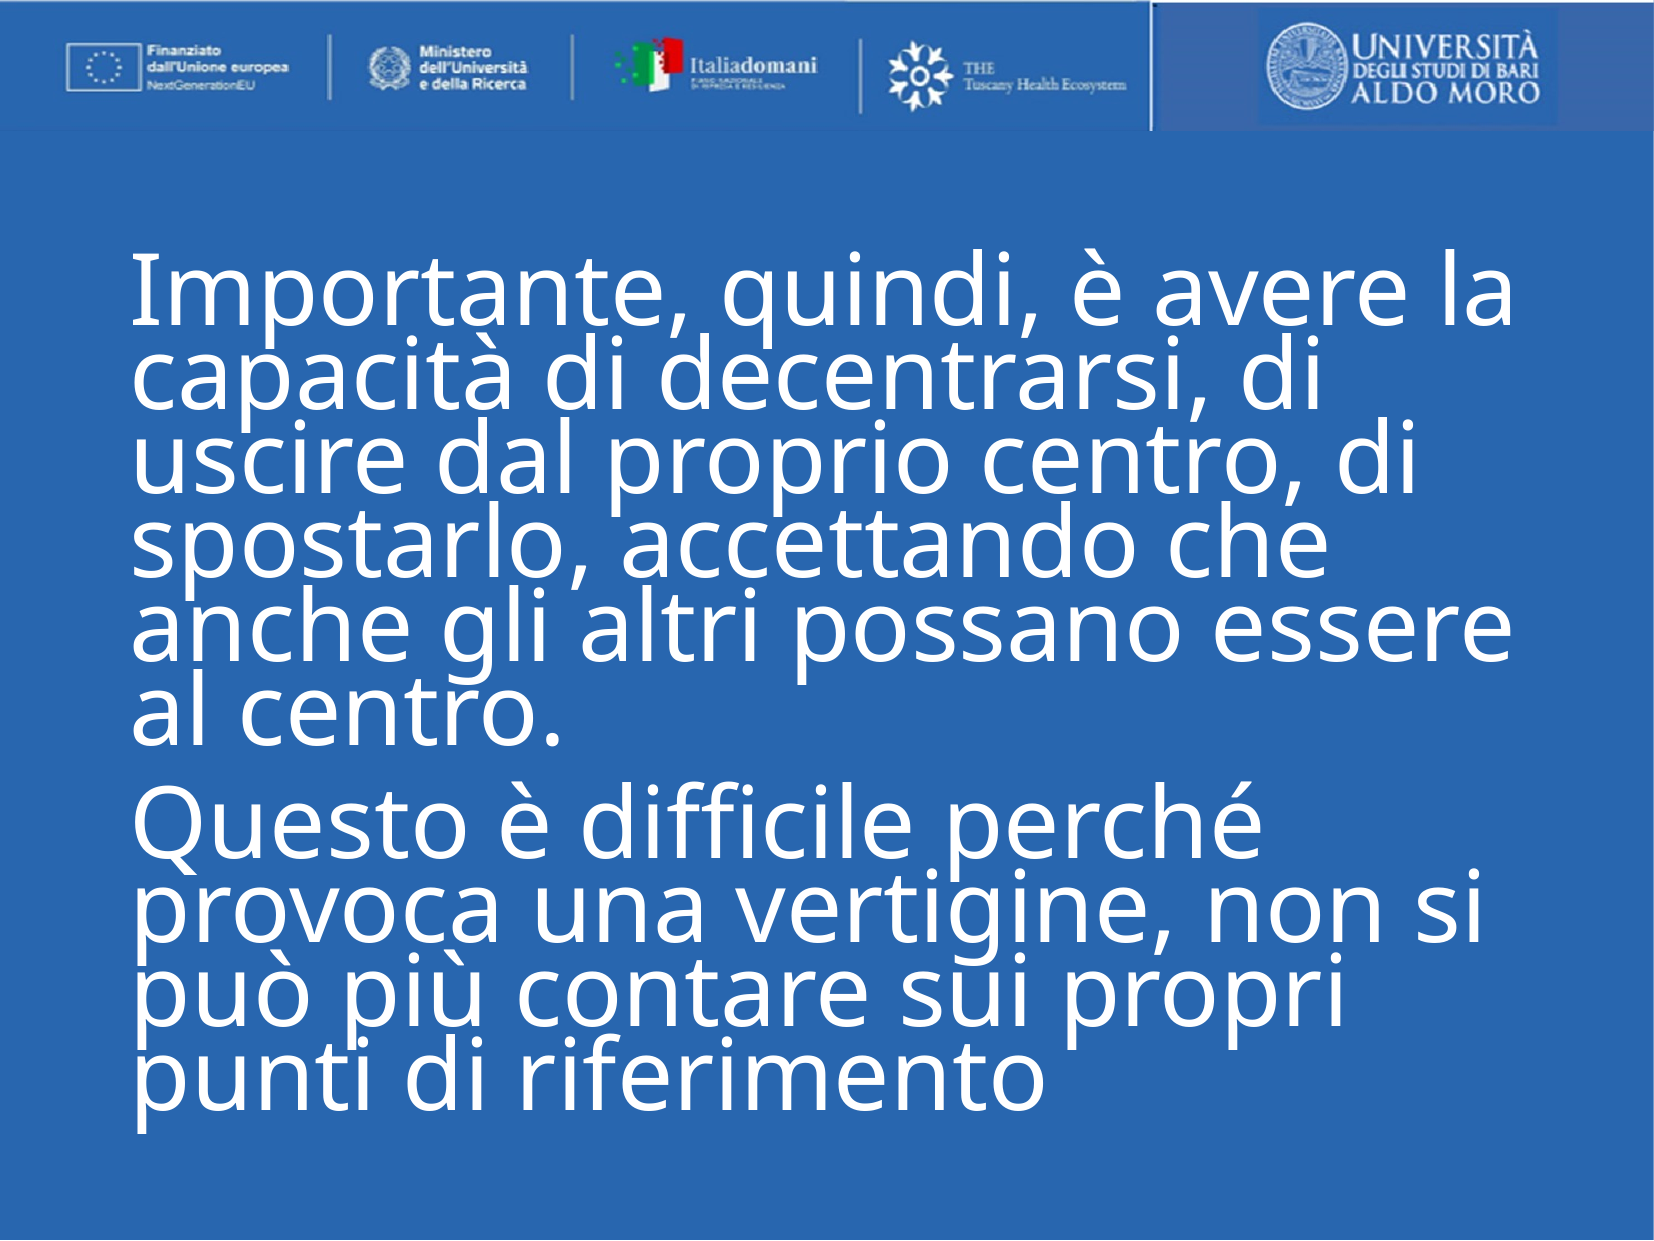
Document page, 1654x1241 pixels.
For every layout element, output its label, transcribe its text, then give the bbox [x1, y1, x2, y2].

subtitle Importante, quindi, è avere la capacità di decentrarsi, di uscire dal proprio centro, di spostarlo, accettando che anche gli altri possano essere al centro. Questo è difficile perché provoca una vertigine, non si può più contare sui propri punti di riferimento [115, 251, 1539, 990]
picture [0, 0, 1654, 132]
